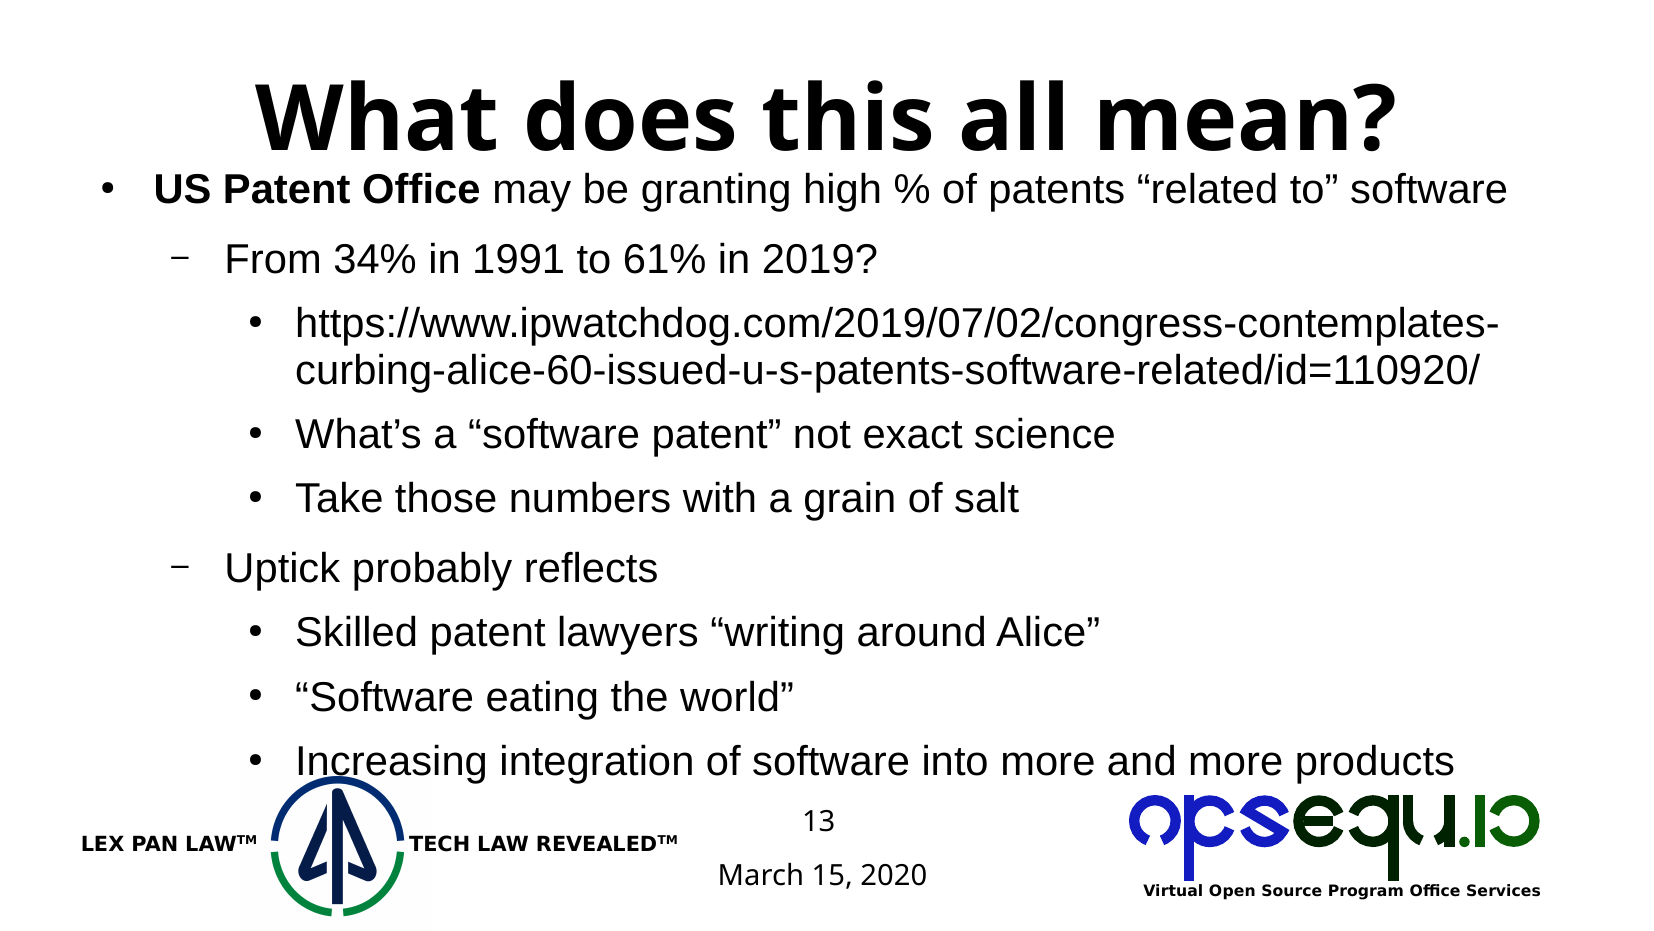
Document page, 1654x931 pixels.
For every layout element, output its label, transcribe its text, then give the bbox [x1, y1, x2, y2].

list US Patent Office may be granting high % of patents “related to” software From 34% in 1991 to 61% in 2019? https://www.ipwatchdog.com/2019/07/02/congress-contemplates-curbing-alice-60-issued-u-s-patents-software-related/id=110920/ What’s a “software patent” not exact science Take those numbers with a grain of salt Uptick probably reflects Skilled patent lawyers “writing around Alice” “Software eating the world” Increasing integration of software into more and more products [82, 165, 1571, 706]
picture [240, 760, 433, 931]
title What does this all mean? [82, 37, 1571, 165]
picture [394, 764, 404, 773]
